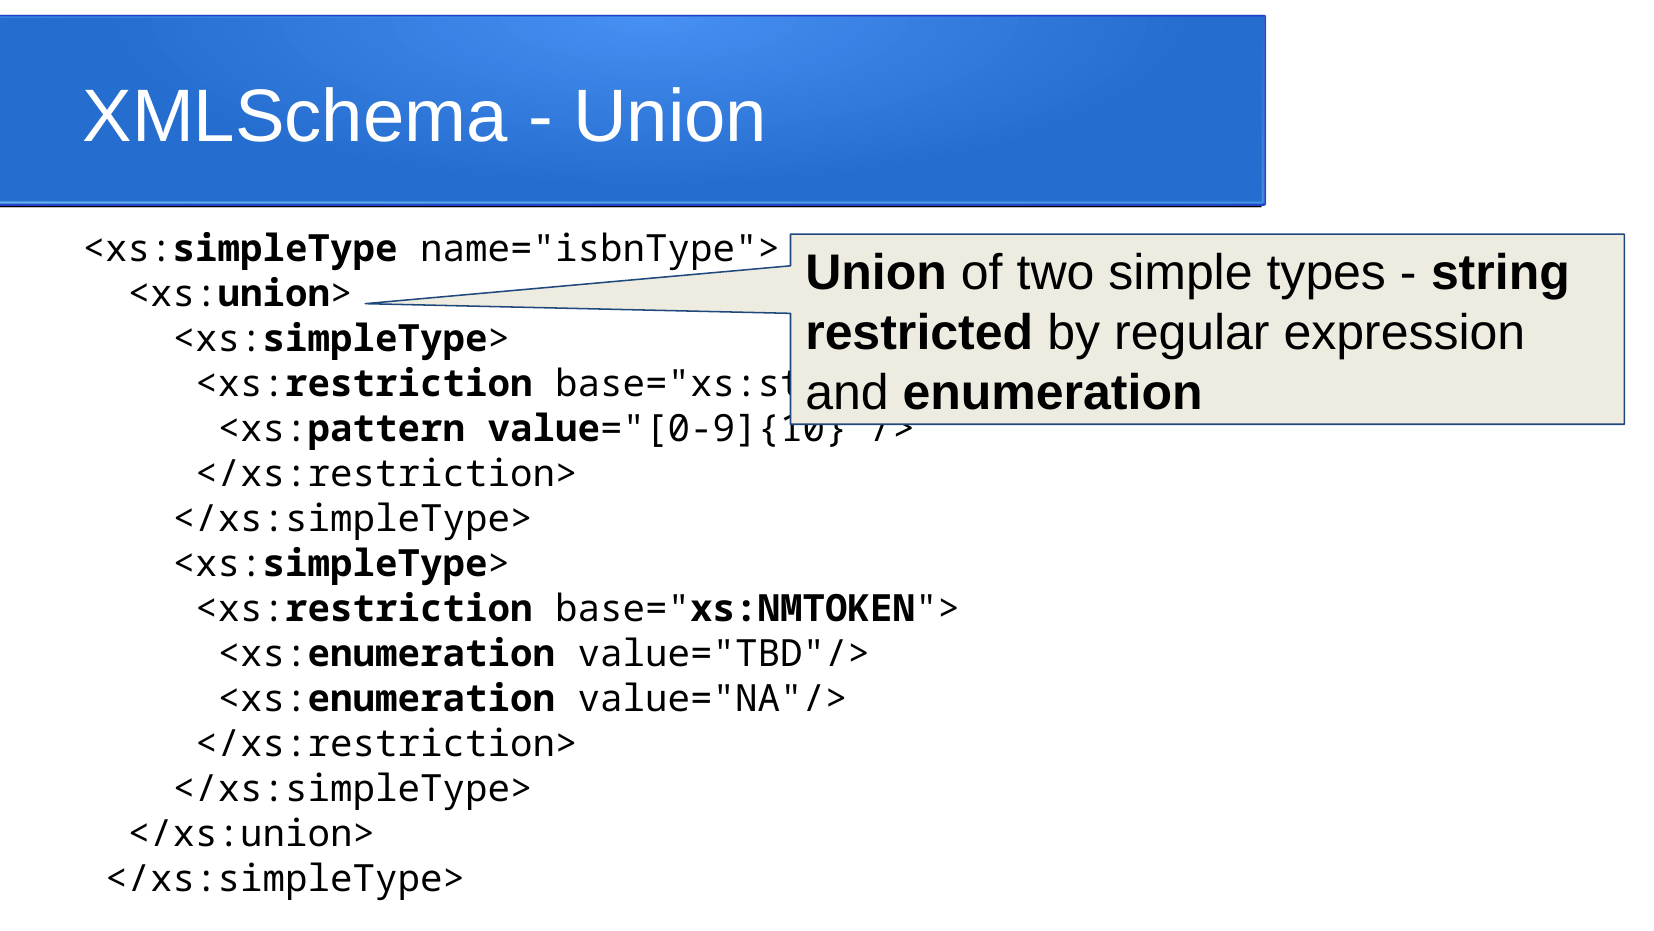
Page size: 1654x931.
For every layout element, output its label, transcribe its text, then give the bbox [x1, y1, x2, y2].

text_box <xs:simpleType name="isbnType"> <xs:union> <xs:simpleType> <xs:restriction base="xs:string"> <xs:pattern value="[0-9]{10}"/> </xs:restriction> </xs:simpleType> <xs:simpleType> <xs:restriction base="xs:NMTOKEN"> <xs:enumeration value="TBD"/> <xs:enumeration value="NA"/> </xs:restriction> </xs:simpleType> </xs:union> </xs:simpleType> [82, 224, 1571, 874]
text_box XMLSchema - Union [82, 35, 1336, 189]
text_box Union of two simple types - string restricted by regular expression and enumeration [365, 234, 1625, 425]
picture [0, 13, 1269, 211]
